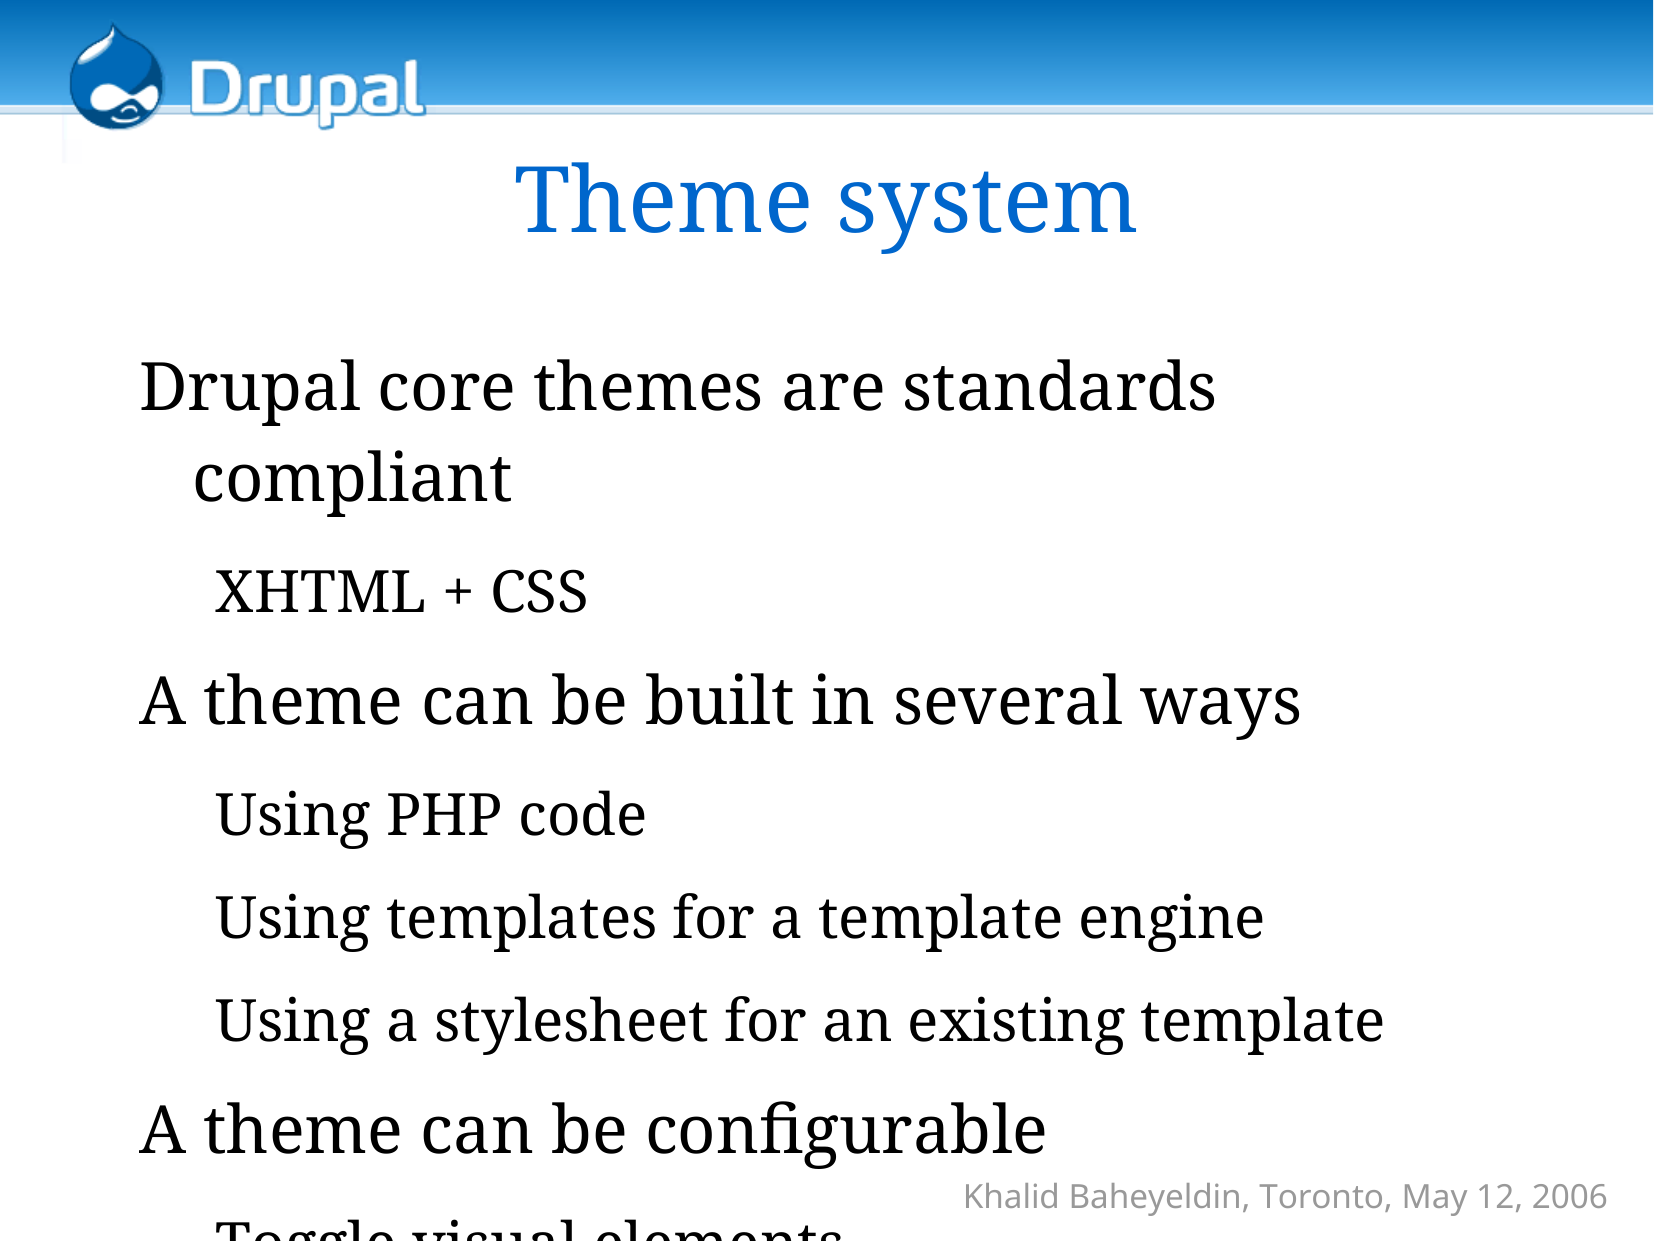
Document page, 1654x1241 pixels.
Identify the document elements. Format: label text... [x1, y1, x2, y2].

picture [704, 1236, 716, 1241]
picture [375, 1235, 387, 1241]
picture [326, 1235, 336, 1241]
picture [603, 1235, 615, 1241]
picture [261, 1235, 275, 1241]
list Drupal core themes are standards compliant XHTML + CSS A theme can be built in several ways Using PHP code Using templates for a template engine Using a stylesheet for an existing template A theme can be configurable Toggle visual elements [121, 338, 1533, 1121]
picture [472, 1235, 482, 1241]
picture [686, 1236, 698, 1241]
picture [738, 1235, 750, 1241]
picture [537, 1235, 548, 1241]
picture [0, 0, 1654, 1241]
picture [826, 1235, 836, 1241]
picture [652, 1235, 664, 1241]
title Theme system [121, 148, 1533, 338]
picture [773, 1236, 785, 1241]
picture [295, 1235, 305, 1241]
